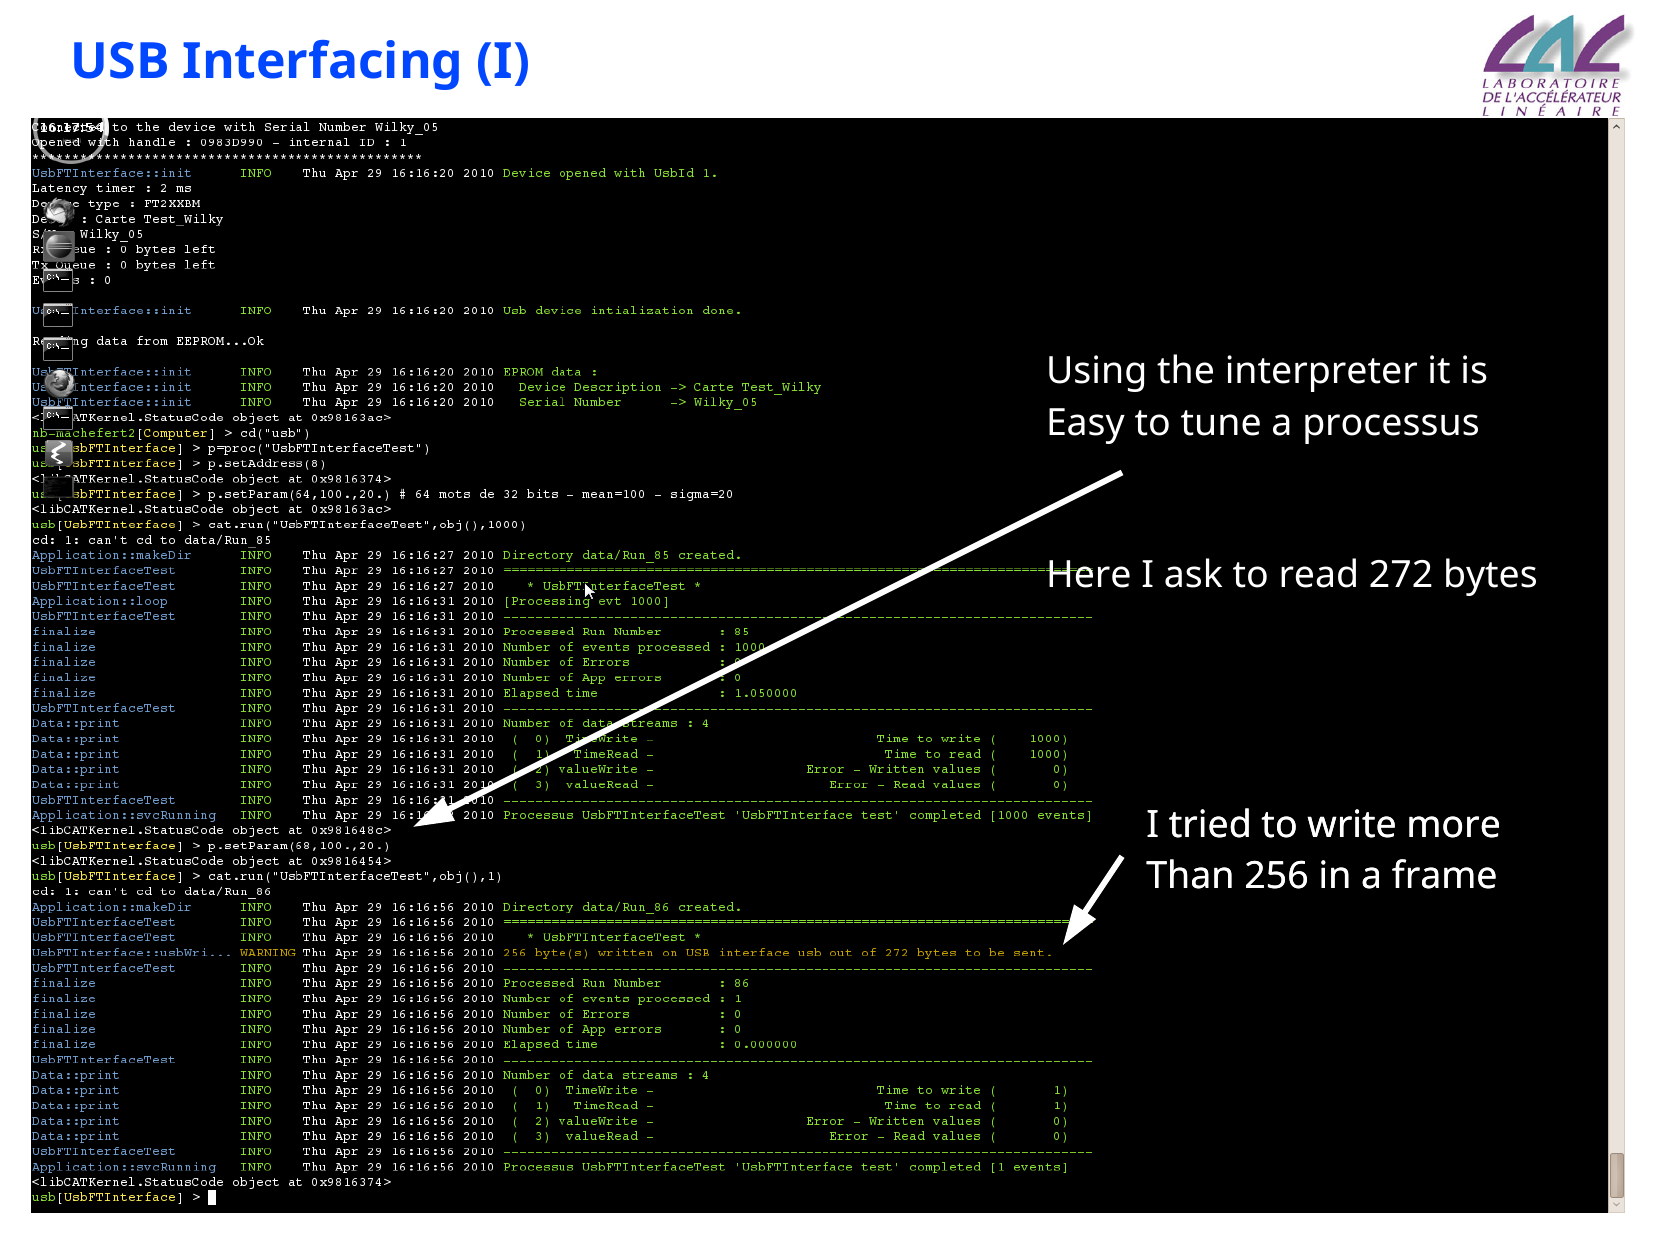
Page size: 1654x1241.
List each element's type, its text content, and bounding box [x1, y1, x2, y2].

text_box I tried to write more Than 256 in a frame [1146, 797, 1536, 885]
title USB Interfacing (I) [70, 29, 1559, 89]
picture [1475, 8, 1642, 116]
text_box Using the interpreter it is Easy to tune a processus Here I ask to read 272 bytes [1046, 343, 1581, 562]
picture [31, 118, 1625, 1213]
